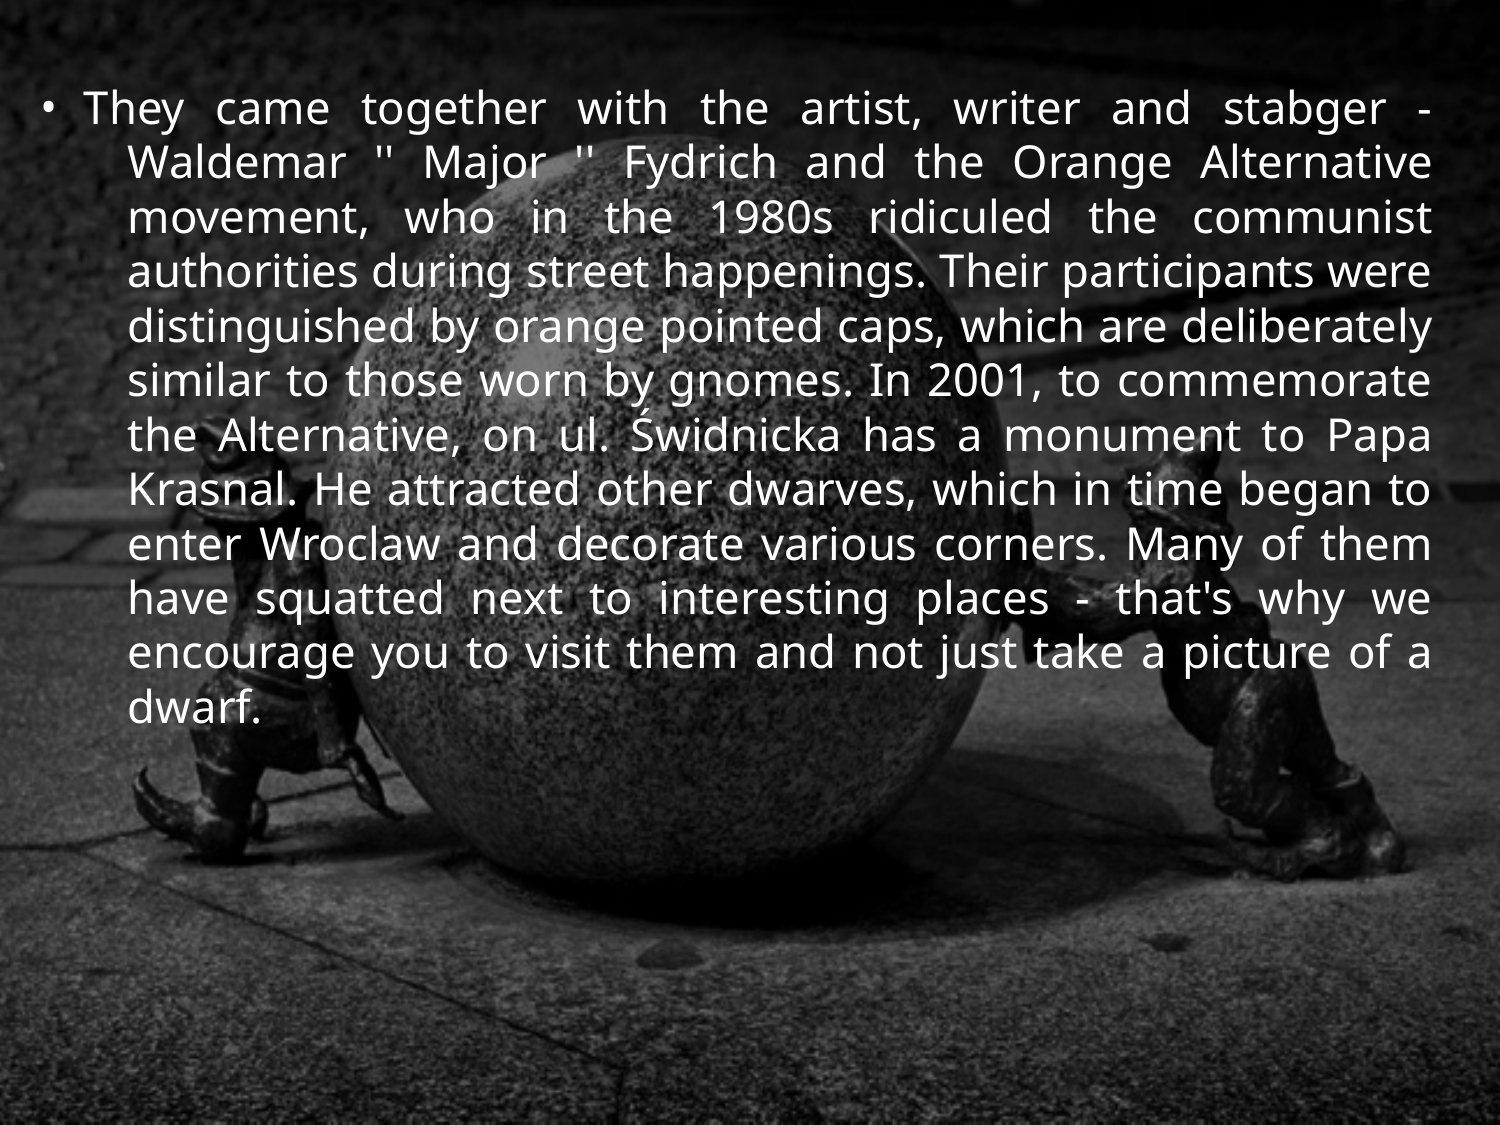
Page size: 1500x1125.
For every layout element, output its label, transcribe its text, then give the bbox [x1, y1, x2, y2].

list They came together with the artist, writer and stabger - Waldemar '' Major '' Fydrich and the Orange Alternative movement, who in the 1980s ridiculed the communist authorities during street happenings. Their participants were distinguished by orange pointed caps, which are deliberately similar to those worn by gnomes. In 2001, to commemorate the Alternative, on ul. Świdnicka has a monument to Papa Krasnal. He attracted other dwarves, which in time began to enter Wroclaw and decorate various corners. Many of them have squatted next to interesting places - that's why we encourage you to visit them and not just take a picture of a dwarf. [25, 71, 1450, 747]
